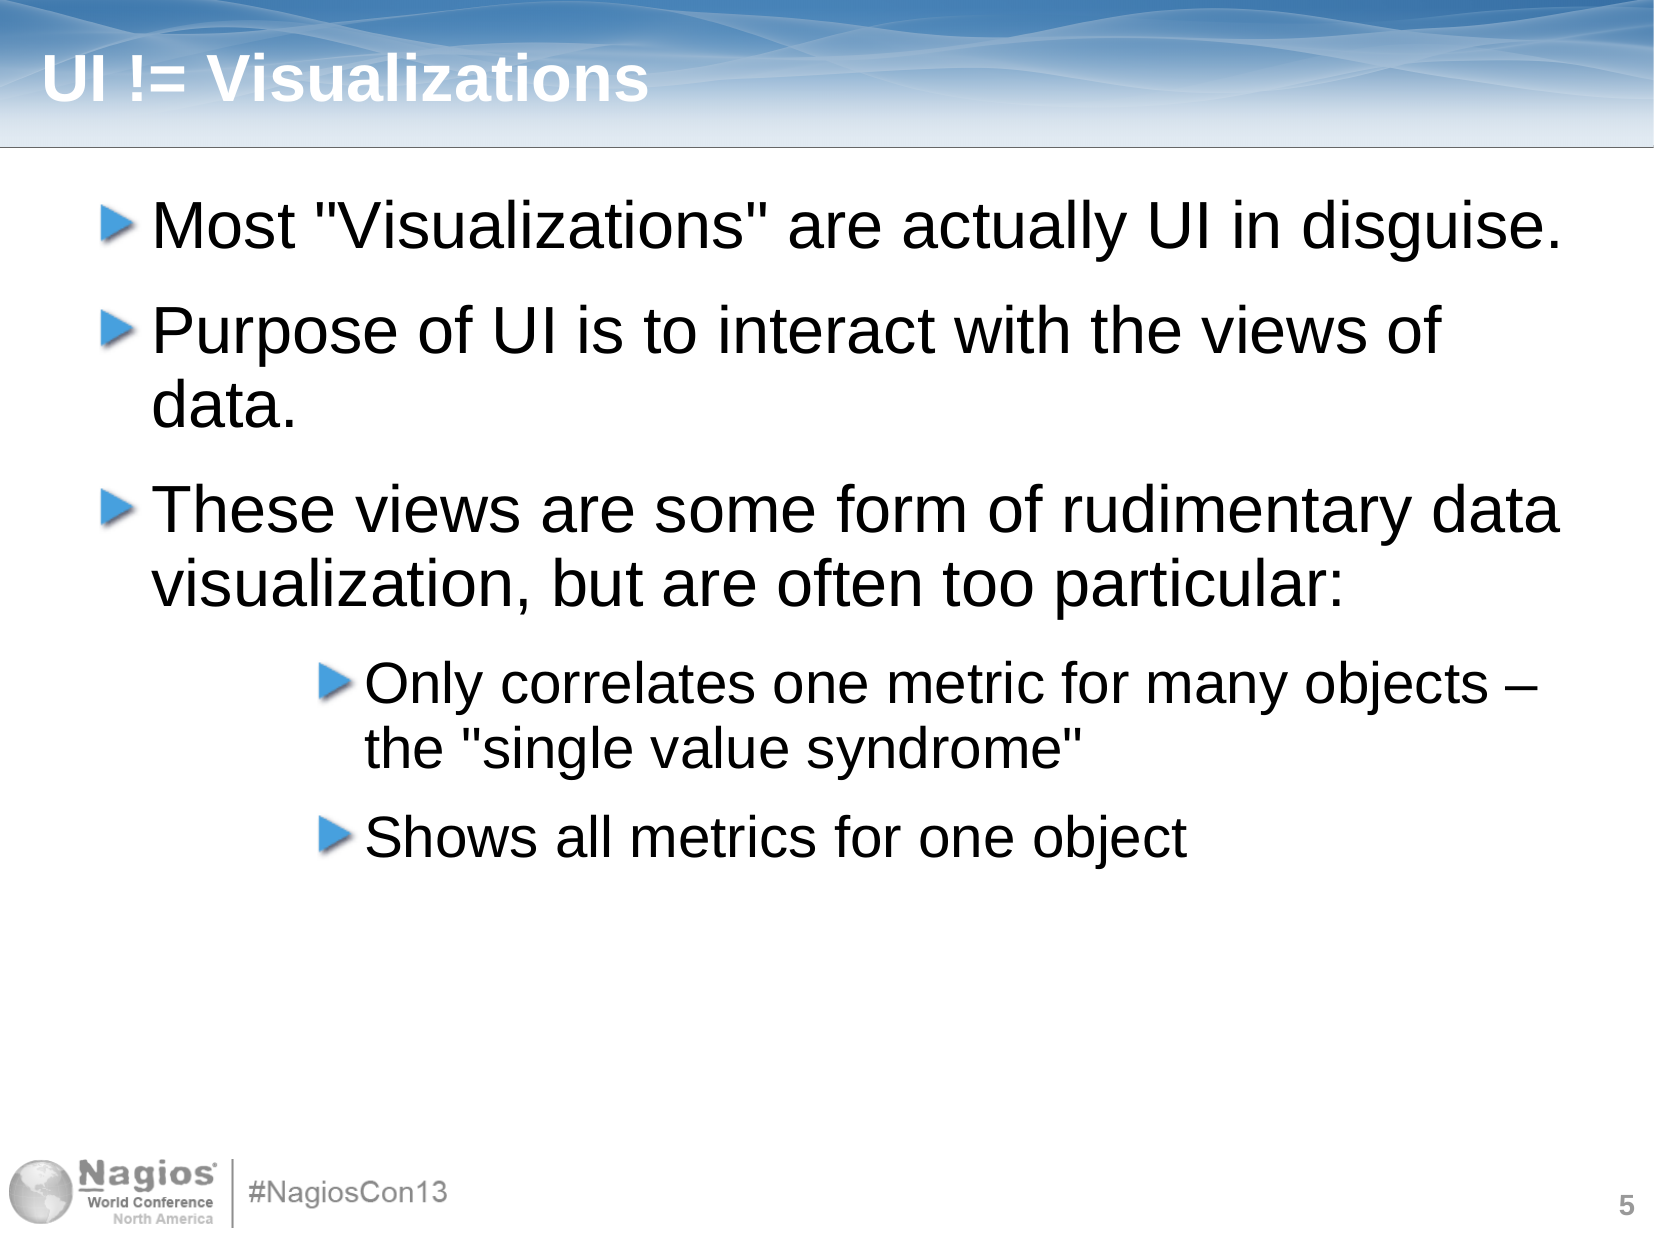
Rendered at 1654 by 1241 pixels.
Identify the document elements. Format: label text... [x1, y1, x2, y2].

picture [0, 0, 1654, 147]
list Most "Visualizations" are actually UI in disguise. Purpose of UI is to interact with the views of data. These views are some form of rudimentary data visualization, but are often too particular: Only correlates one metric for many objects – the "single value syndrome" Shows all metrics for one object [80, 188, 1569, 1007]
picture [9, 1159, 453, 1228]
title UI != Visualizations [41, 29, 1248, 127]
